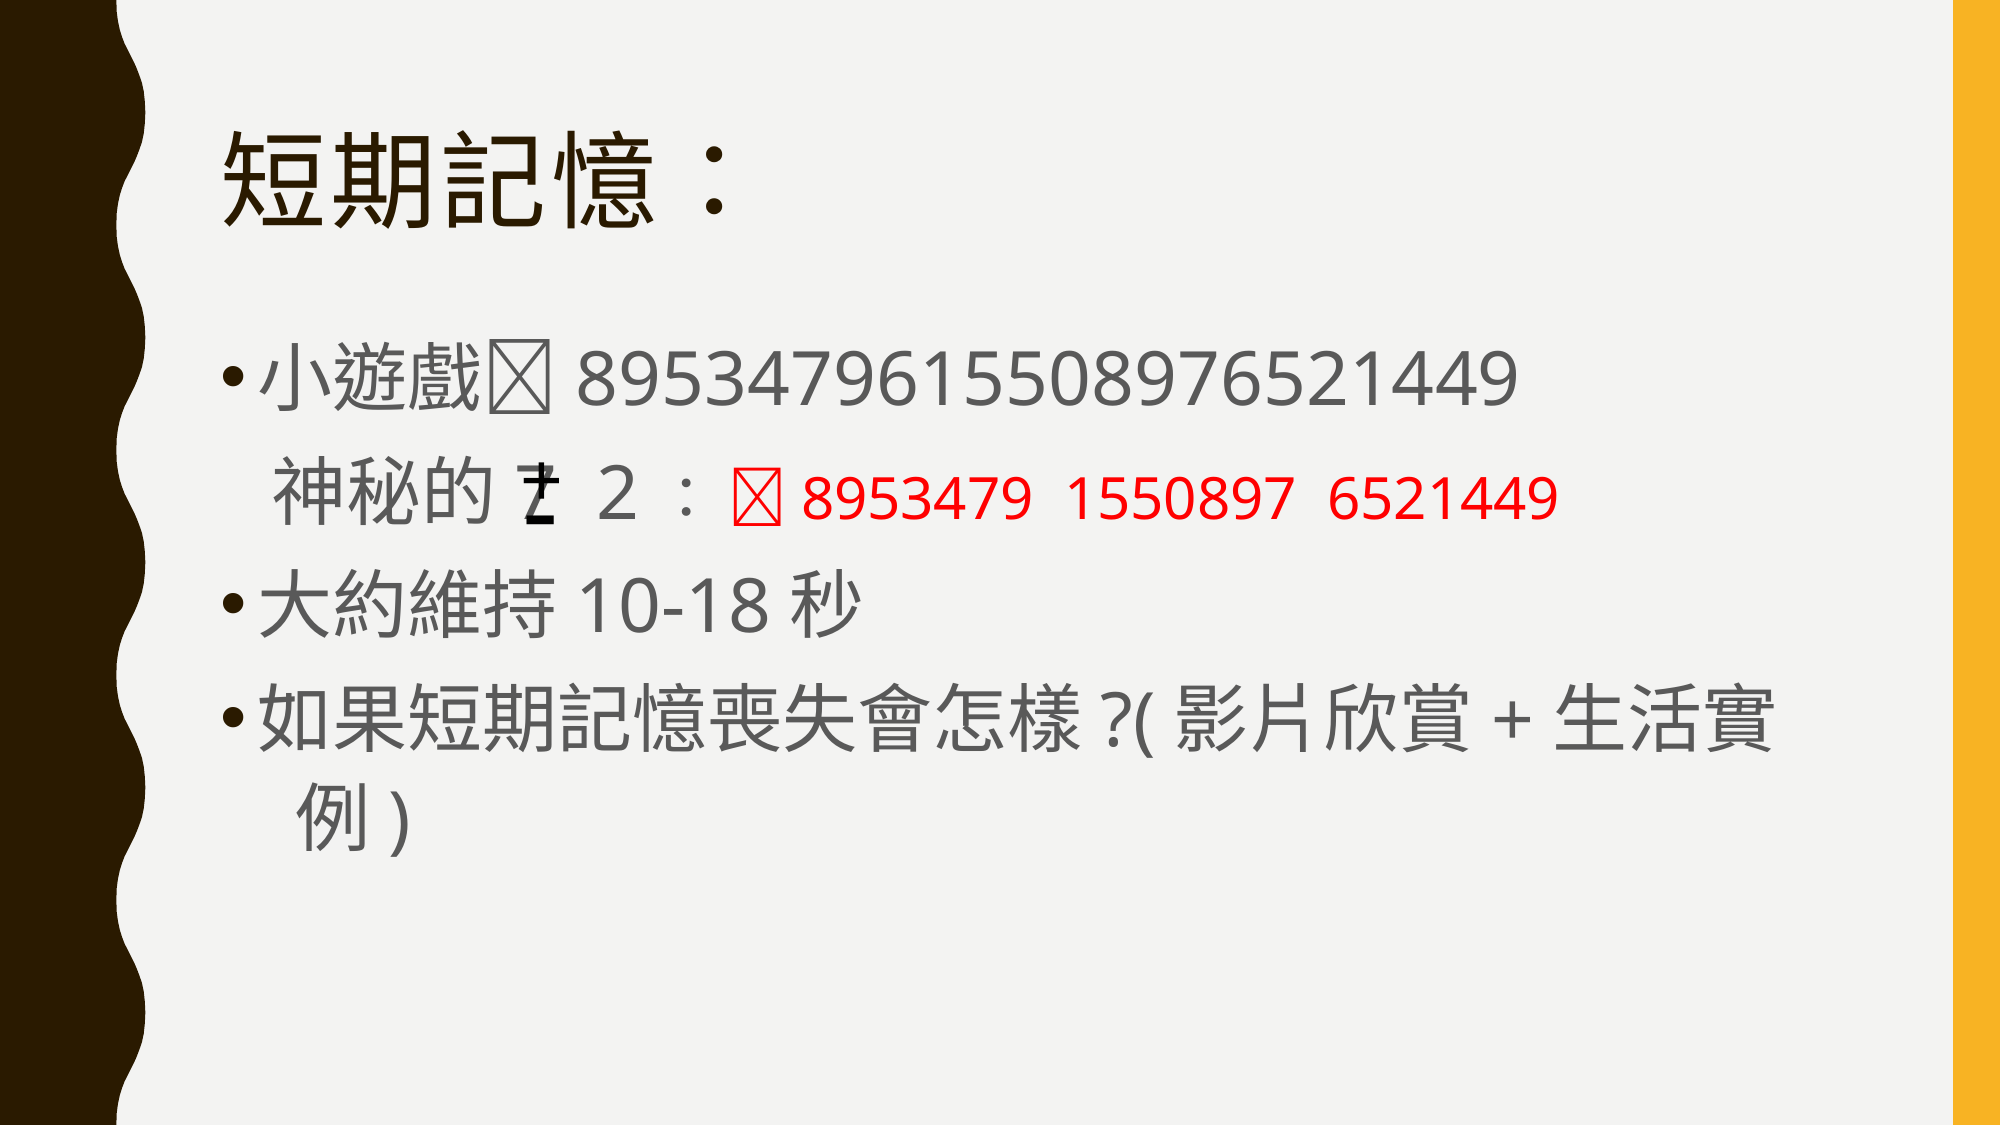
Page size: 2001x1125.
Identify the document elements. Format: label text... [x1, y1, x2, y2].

text_box + [505, 424, 603, 531]
list 小遊戲8953479615508976521449 神秘的7 2： 8953479 1550897 6521449 大約維持10-18秒 如果短期記憶喪失會怎樣?(影片欣賞+生活實例) [205, 229, 1876, 1021]
title 短期記憶： [205, 121, 1876, 229]
text_box - [507, 430, 605, 582]
